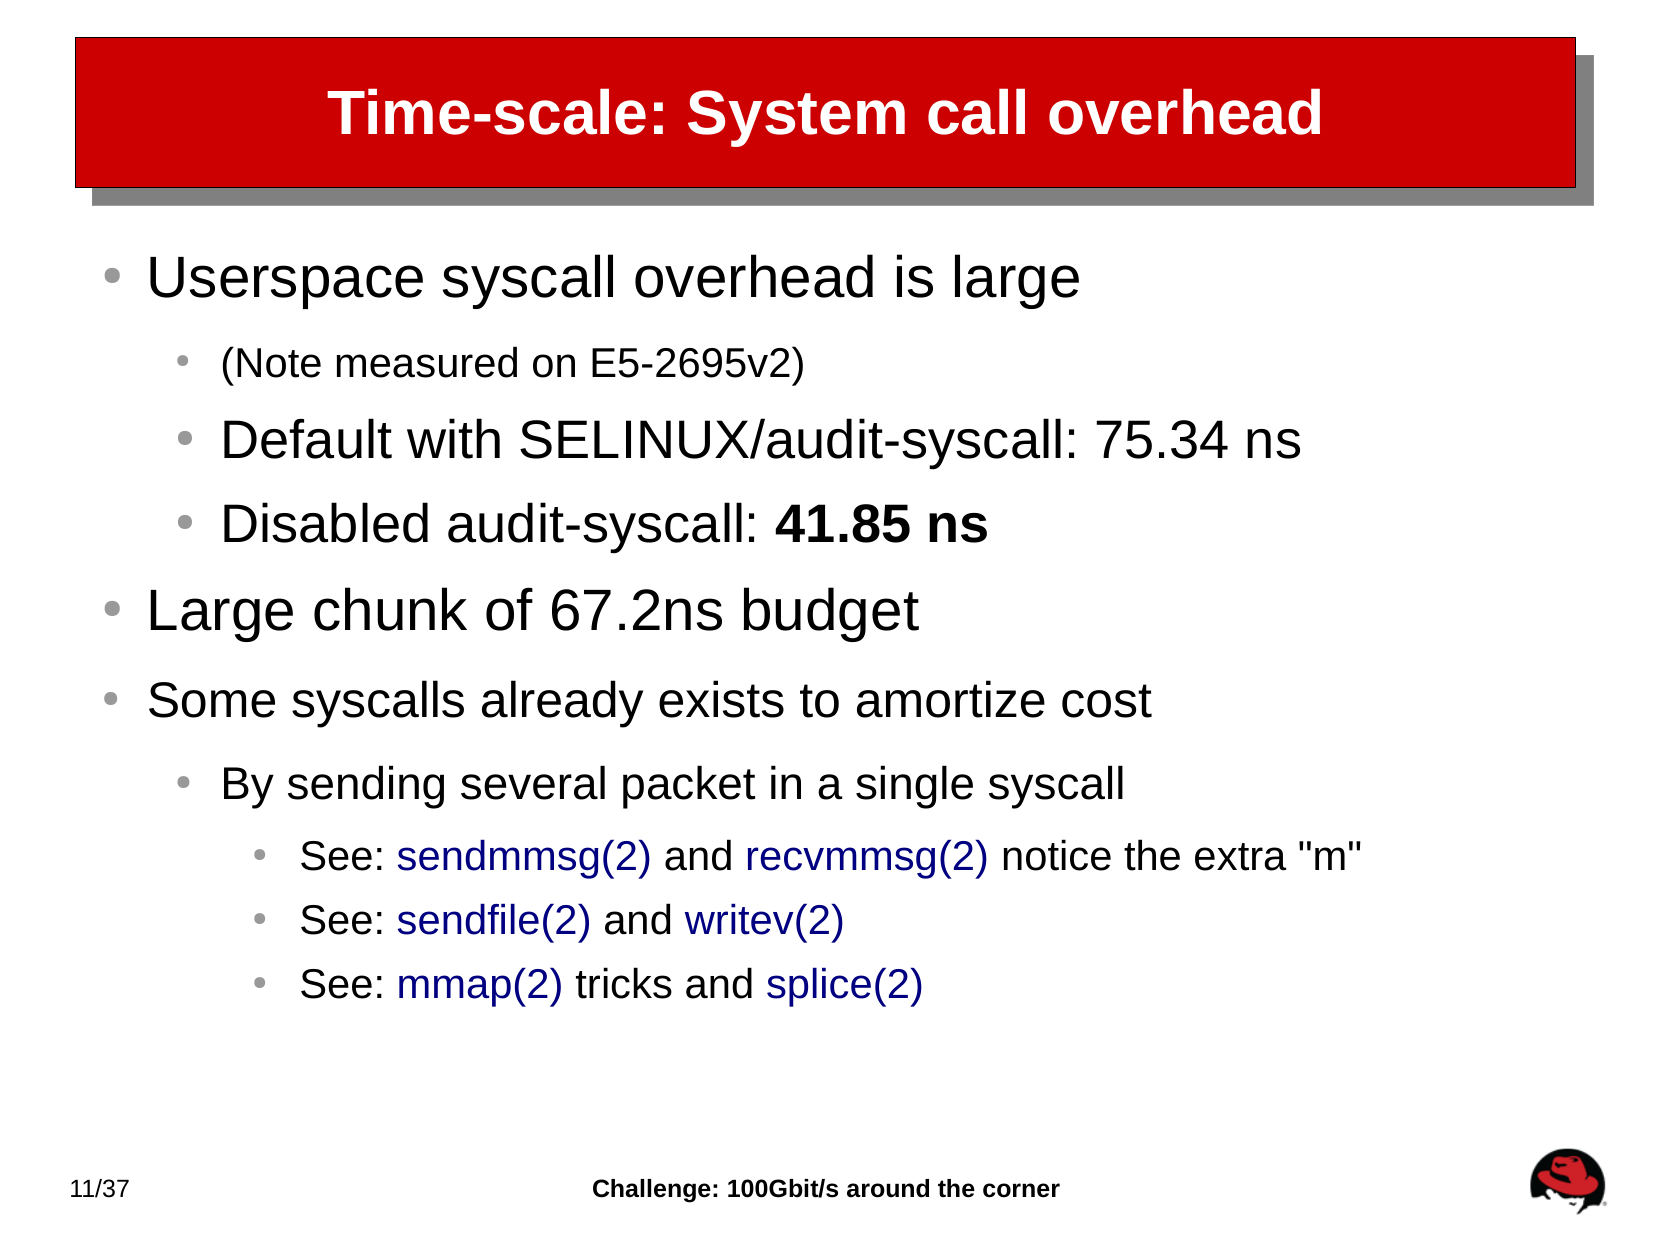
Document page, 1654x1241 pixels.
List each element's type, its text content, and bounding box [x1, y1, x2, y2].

list Userspace syscall overhead is large (Note measured on E5-2695v2) Default with SELINUX/audit-syscall: 75.34 ns Disabled audit-syscall: 41.85 ns Large chunk of 67.2ns budget Some syscalls already exists to amortize cost By sending several packet in a single syscall See: sendmmsg(2) and recvmmsg(2) notice the extra "m" See: sendfile(2) and writev(2) See: mmap(2) tricks and splice(2) [86, 244, 1576, 1039]
picture [1529, 1146, 1613, 1224]
title Time-scale: System call overhead [82, 37, 1571, 188]
